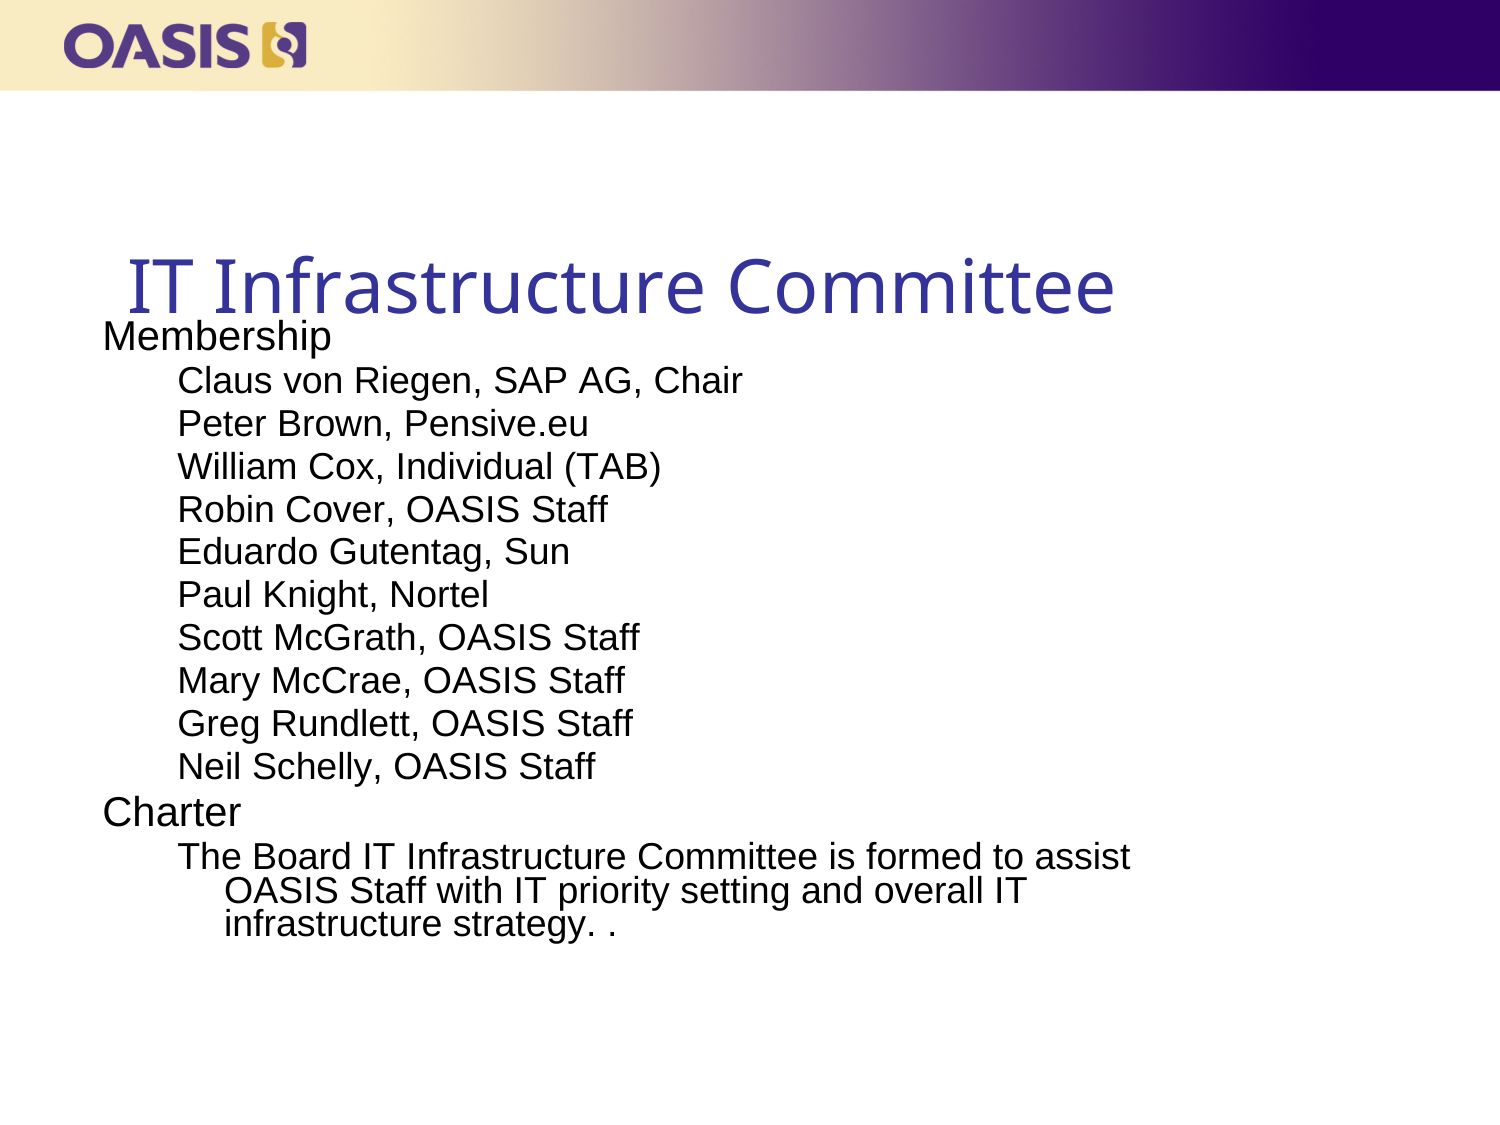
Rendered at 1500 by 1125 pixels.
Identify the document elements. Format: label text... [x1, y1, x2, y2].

title IT Infrastructure Committee [112, 149, 1388, 338]
picture [0, 0, 1500, 1125]
list Membership Claus von Riegen, SAP AG, Chair Peter Brown, Pensive.eu William Cox, Individual (TAB) Robin Cover, OASIS Staff Eduardo Gutentag, Sun Paul Knight, Nortel Scott McGrath, OASIS Staff Mary McCrae, OASIS Staff Greg Rundlett, OASIS Staff Neil Schelly, OASIS Staff Charter The Board IT Infrastructure Committee is formed to assist OASIS Staff with IT priority setting and overall IT infrastructure strategy. . [87, 312, 1263, 1018]
